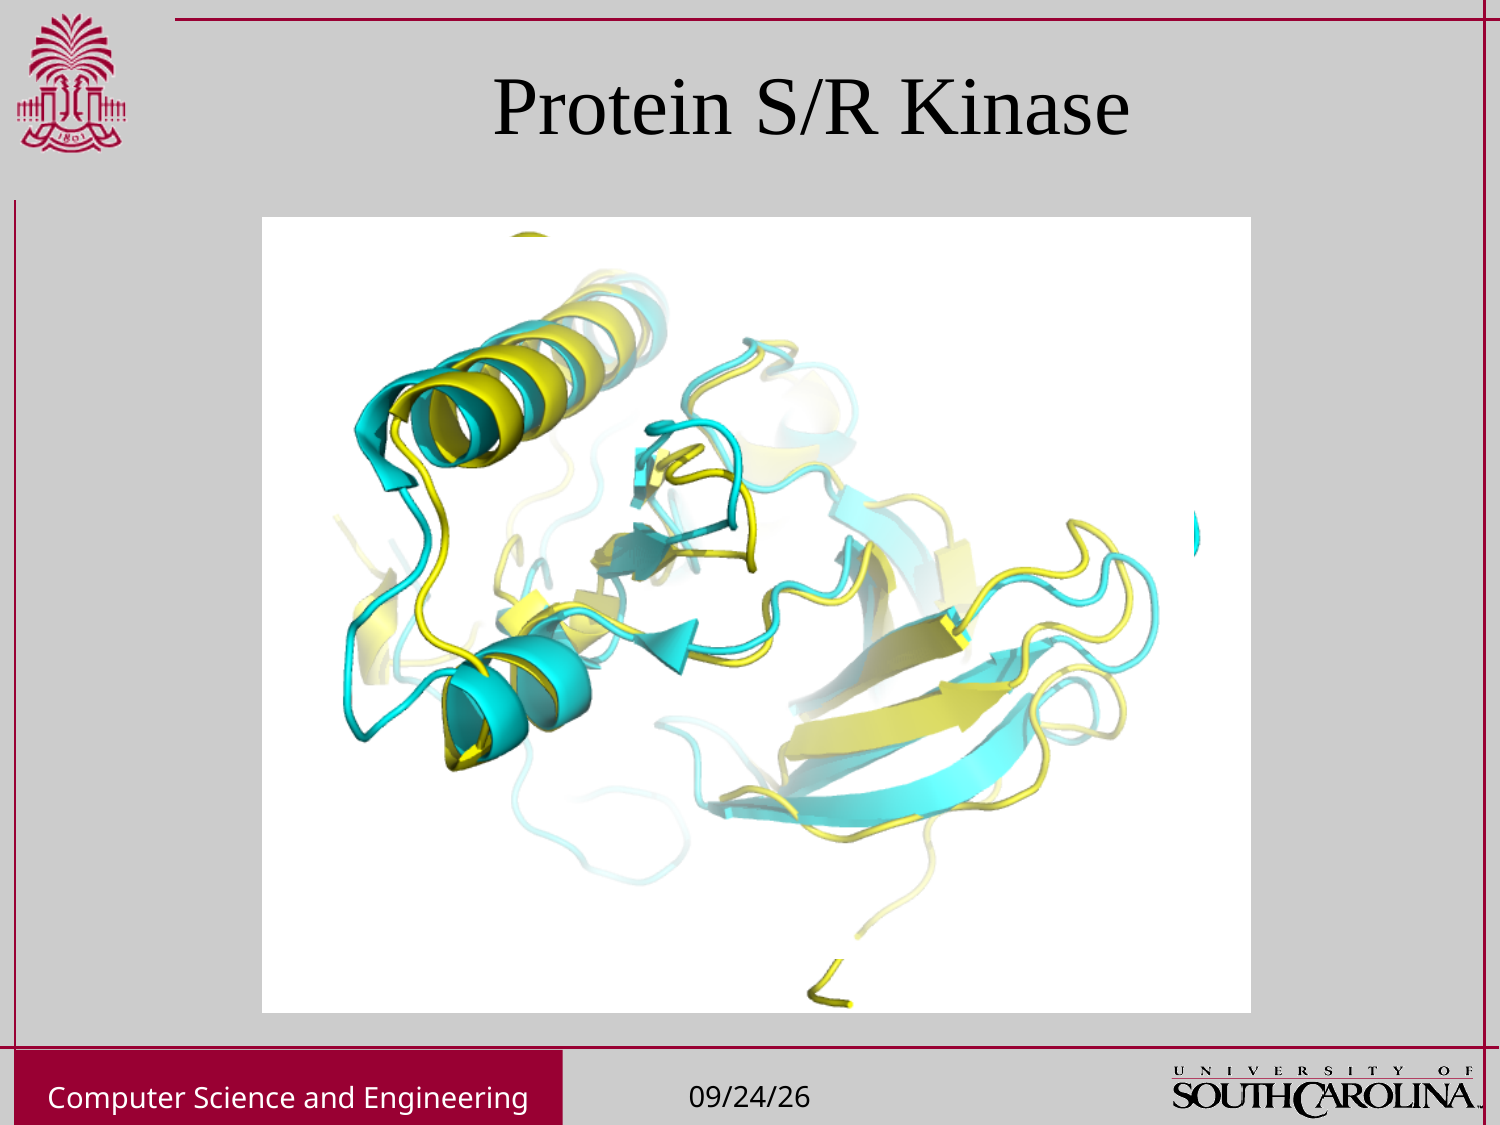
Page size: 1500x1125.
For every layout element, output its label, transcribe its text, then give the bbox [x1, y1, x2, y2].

picture [262, 217, 1251, 1013]
picture [12, 12, 131, 155]
picture [1162, 1049, 1483, 1125]
title Protein S/R Kinase [174, 24, 1450, 188]
